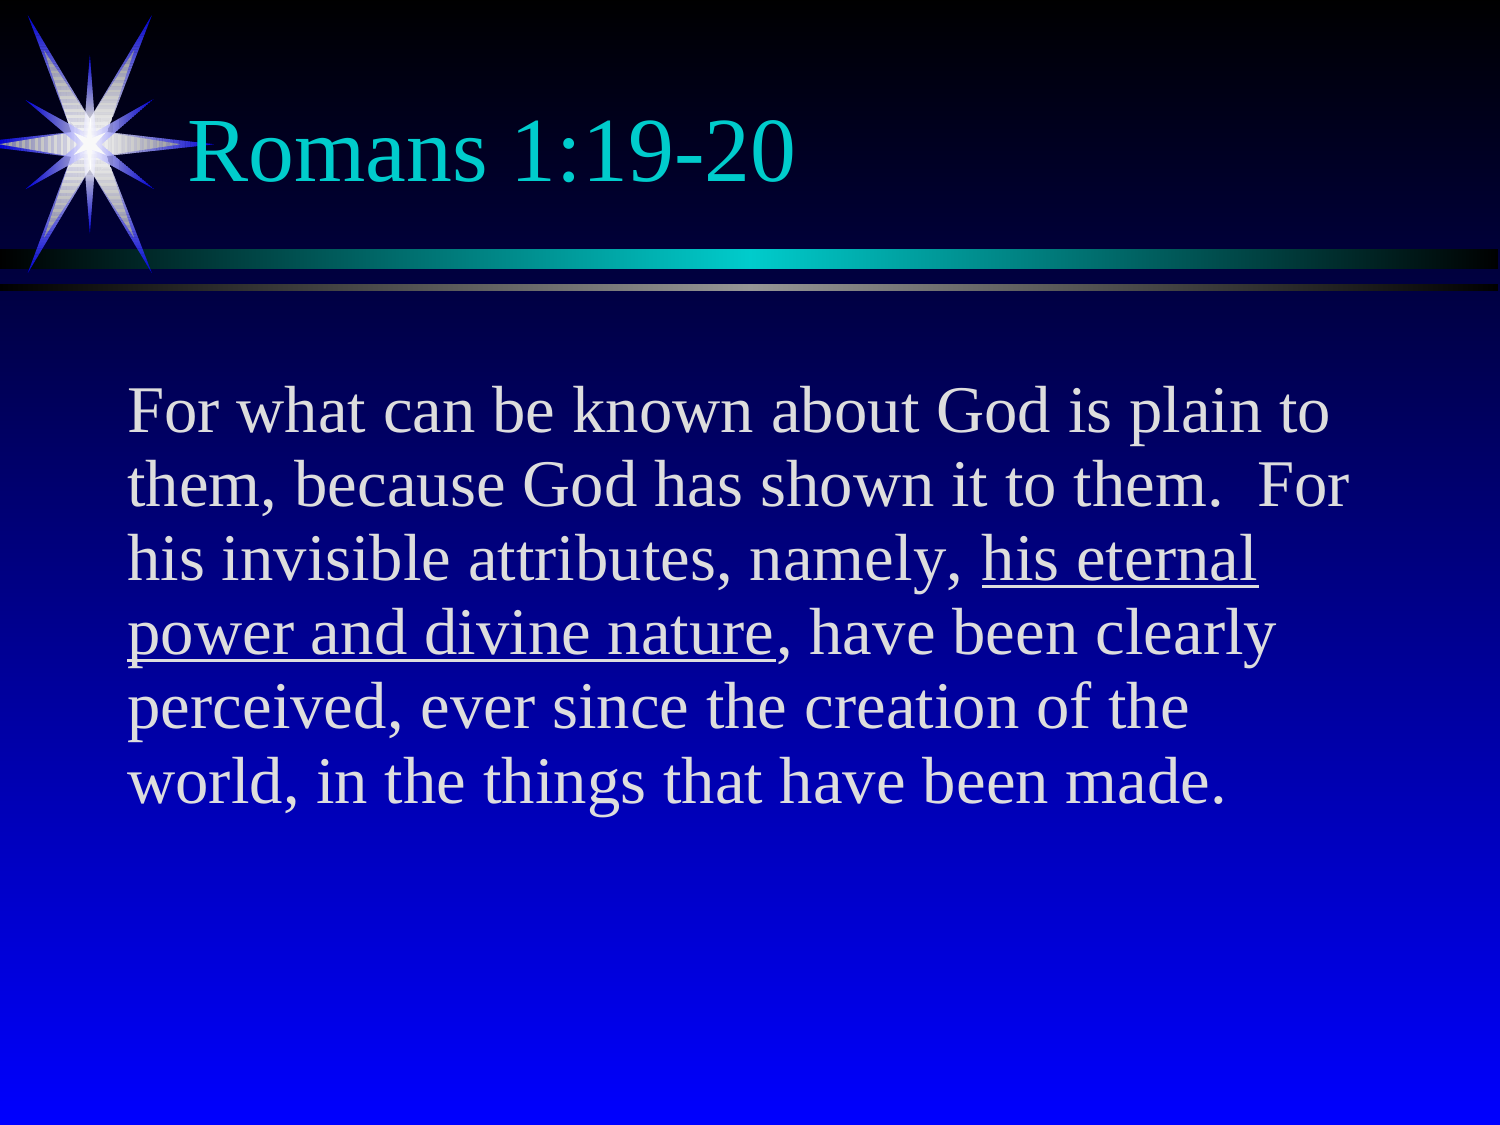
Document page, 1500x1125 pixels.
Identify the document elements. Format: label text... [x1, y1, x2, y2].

text_box For what can be known about God is plain to them, because God has shown it to them. For his invisible attributes, namely, his eternal power and divine nature, have been clearly perceived, ever since the creation of the world, in the things that have been made. [112, 365, 1388, 826]
title Romans 1:19-20 [187, 56, 1463, 244]
